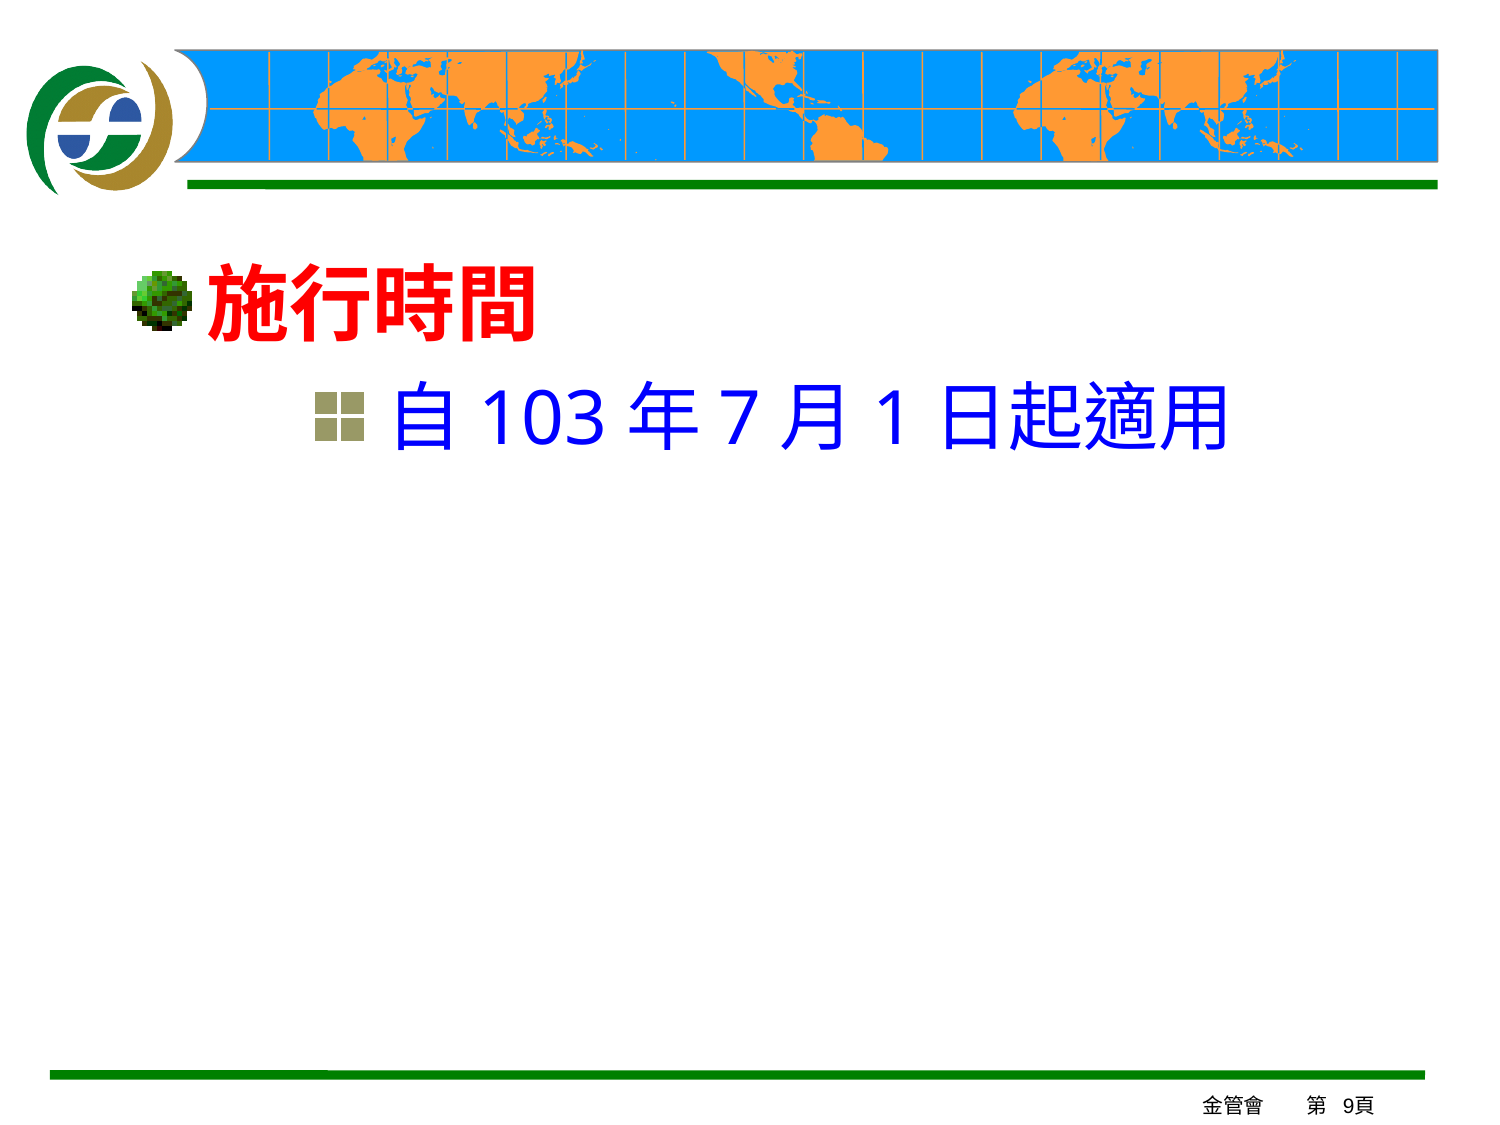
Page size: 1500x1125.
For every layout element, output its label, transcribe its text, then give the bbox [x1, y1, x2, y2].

title [76, 0, 1427, 188]
list 施行時間 自103年7月1日起適用 [117, 243, 1306, 935]
